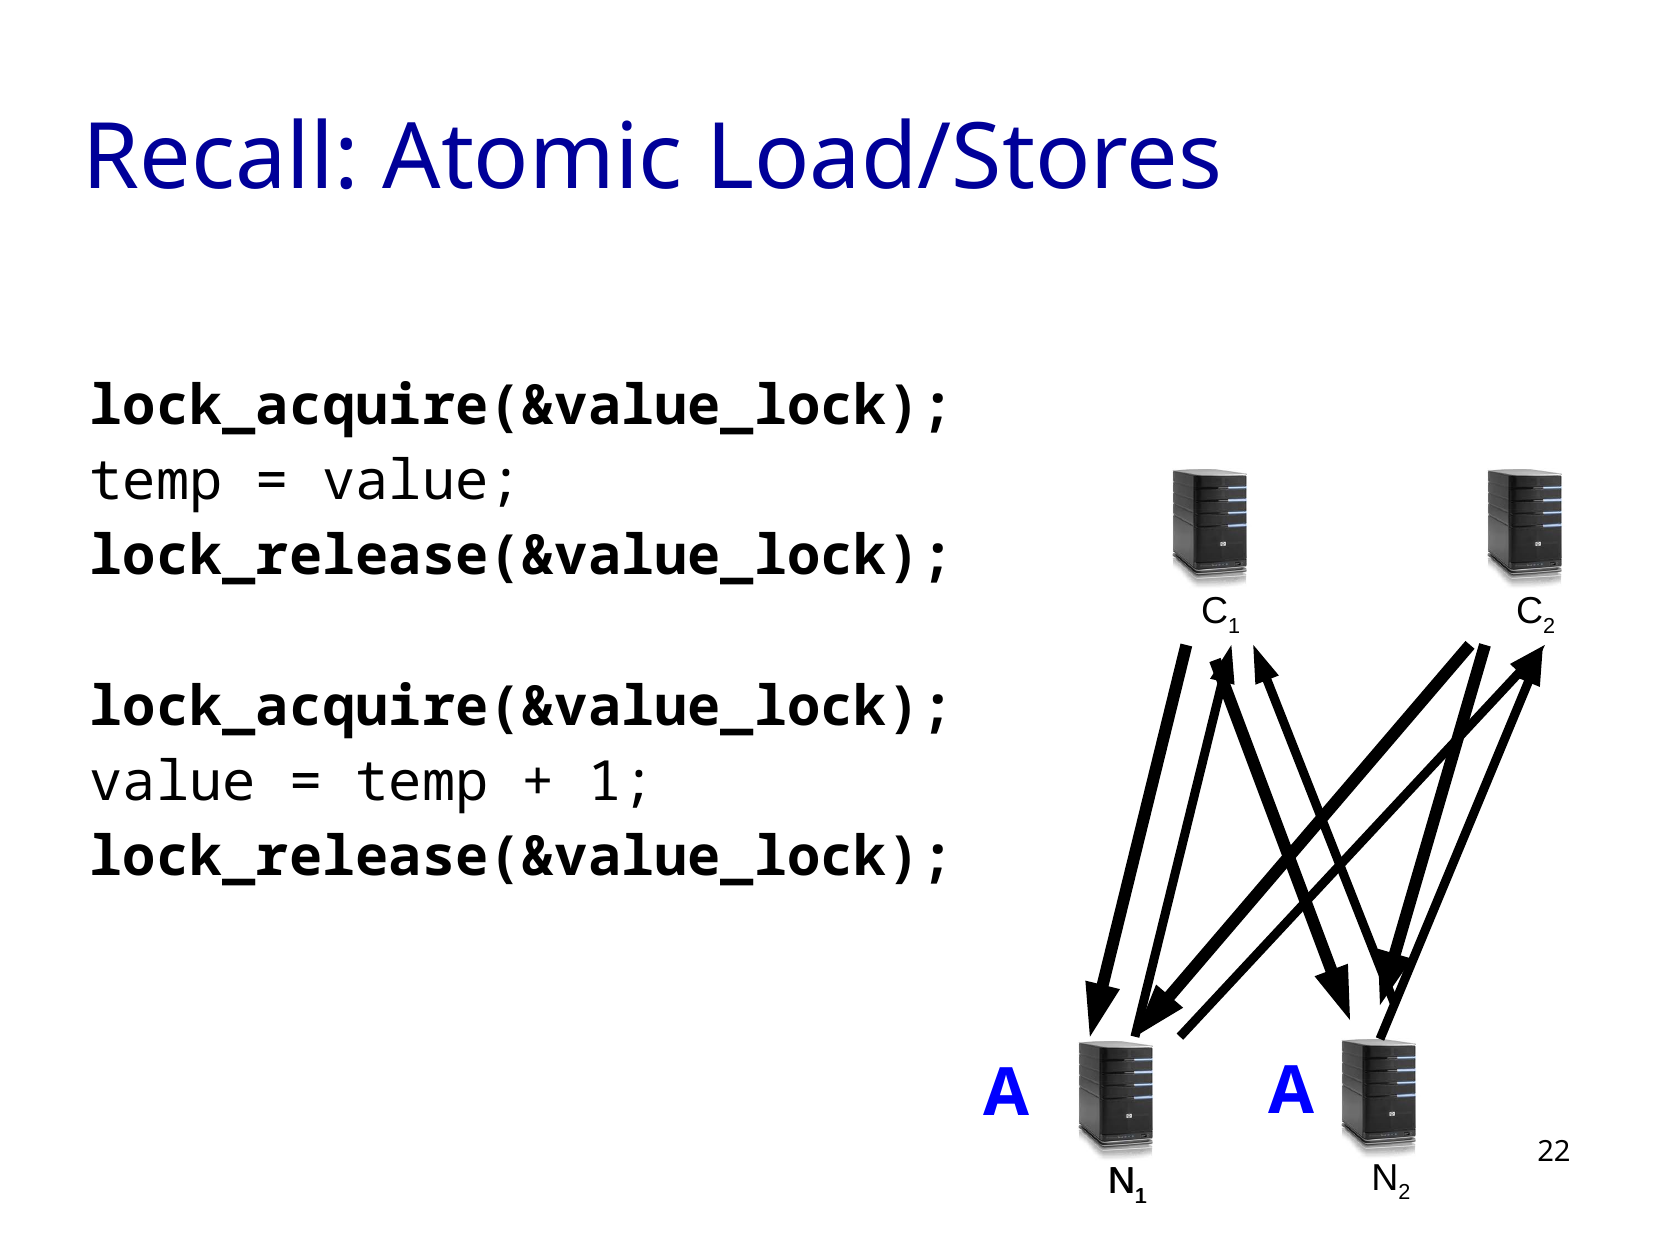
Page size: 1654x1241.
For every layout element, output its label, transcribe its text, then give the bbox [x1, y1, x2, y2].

text_box A [968, 1036, 1075, 1127]
title Recall: Atomic Load/Stores [82, 49, 1571, 257]
text_box N2 [1356, 1145, 1426, 1212]
picture [1149, 464, 1274, 589]
text_box C1 [1186, 578, 1255, 645]
text_box C2 [1501, 578, 1570, 645]
list lock_acquire(&value_lock); temp = value; lock_release(&value_lock); lock_acquire(&value_lock); value = temp + 1; lock_release(&value_lock); [60, 365, 1051, 901]
text_box A [1253, 1035, 1360, 1126]
picture [1318, 1034, 1443, 1159]
picture [1464, 464, 1589, 589]
text_box N1 [1092, 1148, 1162, 1215]
picture [1055, 1036, 1180, 1161]
